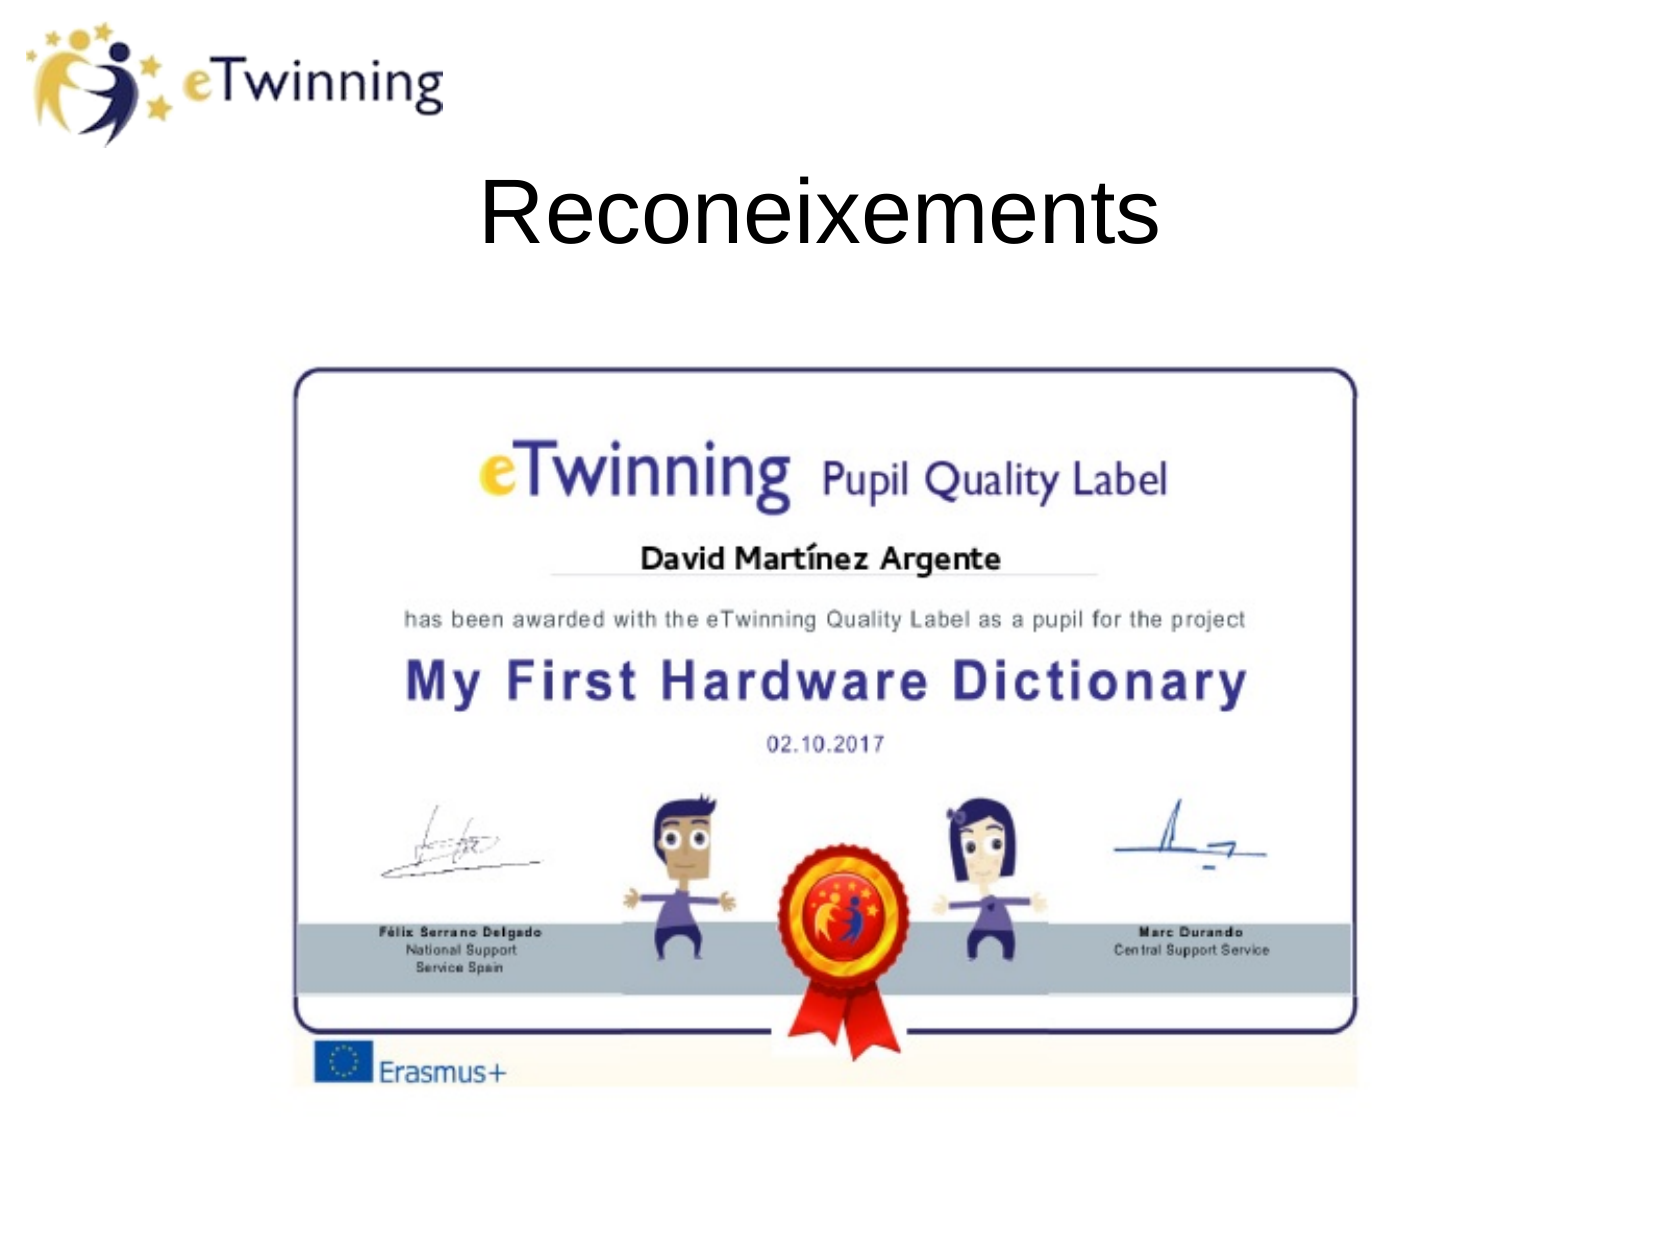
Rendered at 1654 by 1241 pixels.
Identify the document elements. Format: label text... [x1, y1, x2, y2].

picture [205, 282, 1447, 1152]
title Reconeixements [76, 127, 1565, 296]
picture [26, 20, 443, 148]
